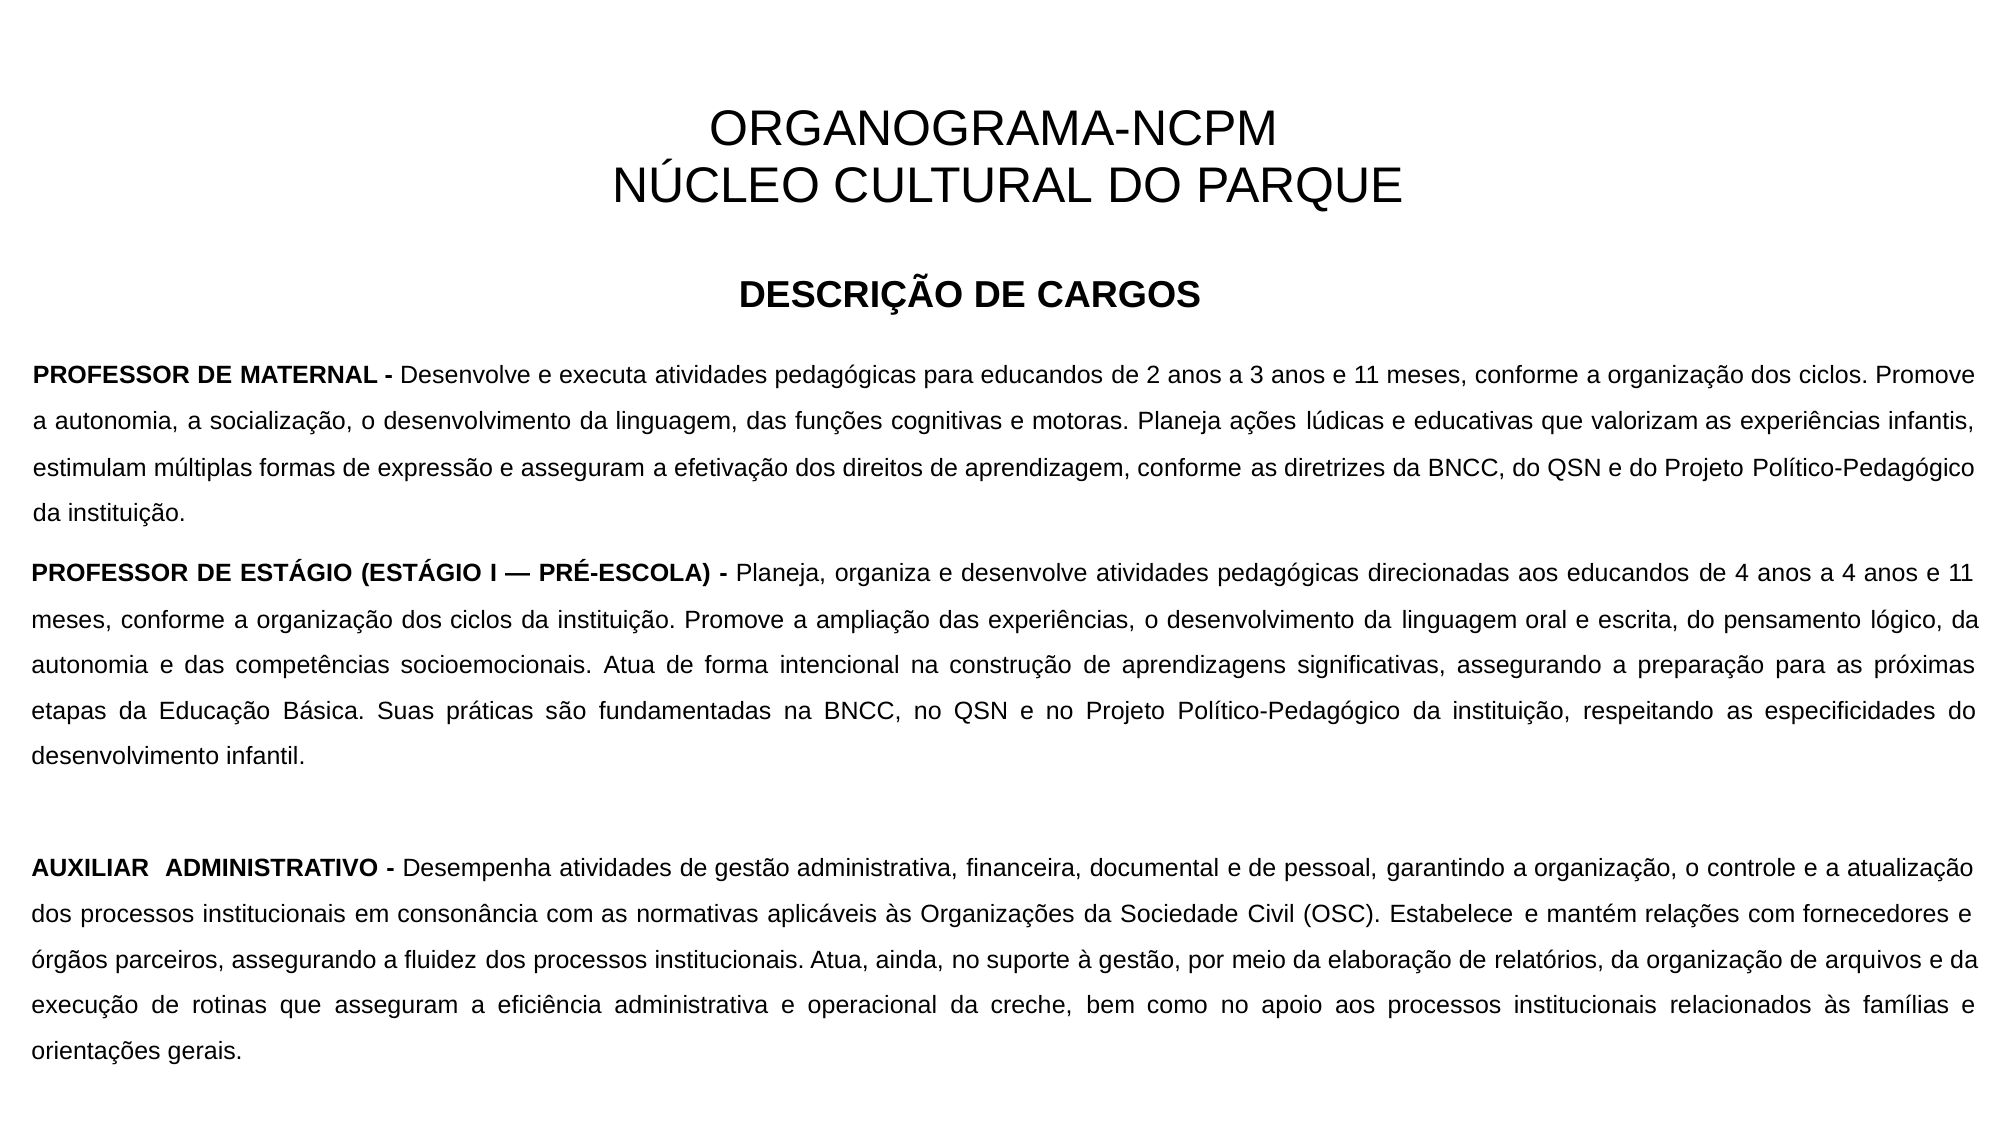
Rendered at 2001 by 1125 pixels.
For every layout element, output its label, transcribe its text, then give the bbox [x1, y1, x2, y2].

text_box DESCRIÇÃO DE CARGOS [738, 272, 1225, 315]
text_box ORGANOGRAMA-NCPM NÚCLEO CULTURAL DO PARQUE [612, 99, 1437, 213]
text_box PROFESSOR DE MATERNAL - Desenvolve e executa atividades pedagógicas para educandos de 2 anos a 3 anos e 11 meses, conforme a organização dos ciclos. Promove a autonomia, a socialização, o desenvolvimento da linguagem, das funções cognitivas e motoras. Planeja ações lúdicas e educativas que valorizam as experiências infantis, estimulam múltiplas formas de expressão e asseguram a efetivação dos direitos de aprendizagem, conforme as diretrizes da BNCC, do QSN e do Projeto Político-Pedagógico da instituição. [33, 360, 1995, 527]
text_box AUXILIAR ADMINISTRATIVO - Desempenha atividades de gestão administrativa, financeira, documental e de pessoal, garantindo a organização, o controle e a atualização dos processos institucionais em consonância com as normativas aplicáveis às Organizações da Sociedade Civil (OSC). Estabelece e mantém relações com fornecedores e órgãos parceiros, assegurando a fluidez dos processos institucionais. Atua, ainda, no suporte à gestão, por meio da elaboração de relatórios, da organização de arquivos e da execução de rotinas que asseguram a eficiência administrativa e operacional da creche, bem como no apoio aos processos institucionais relacionados às famílias e orientações gerais. [31, 853, 1994, 1065]
text_box PROFESSOR DE ESTÁGIO (ESTÁGIO I — PRÉ-ESCOLA) - Planeja, organiza e desenvolve atividades pedagógicas direcionadas aos educandos de 4 anos a 4 anos e 11 meses, conforme a organização dos ciclos da instituição. Promove a ampliação das experiências, o desenvolvimento da linguagem oral e escrita, do pensamento lógico, da autonomia e das competências socioemocionais. Atua de forma intencional na construção de aprendizagens significativas, assegurando a preparação para as próximas etapas da Educação Básica. Suas práticas são fundamentadas na BNCC, no QSN e no Projeto Político-Pedagógico da instituição, respeitando as especificidades do desenvolvimento infantil. [31, 558, 1994, 770]
